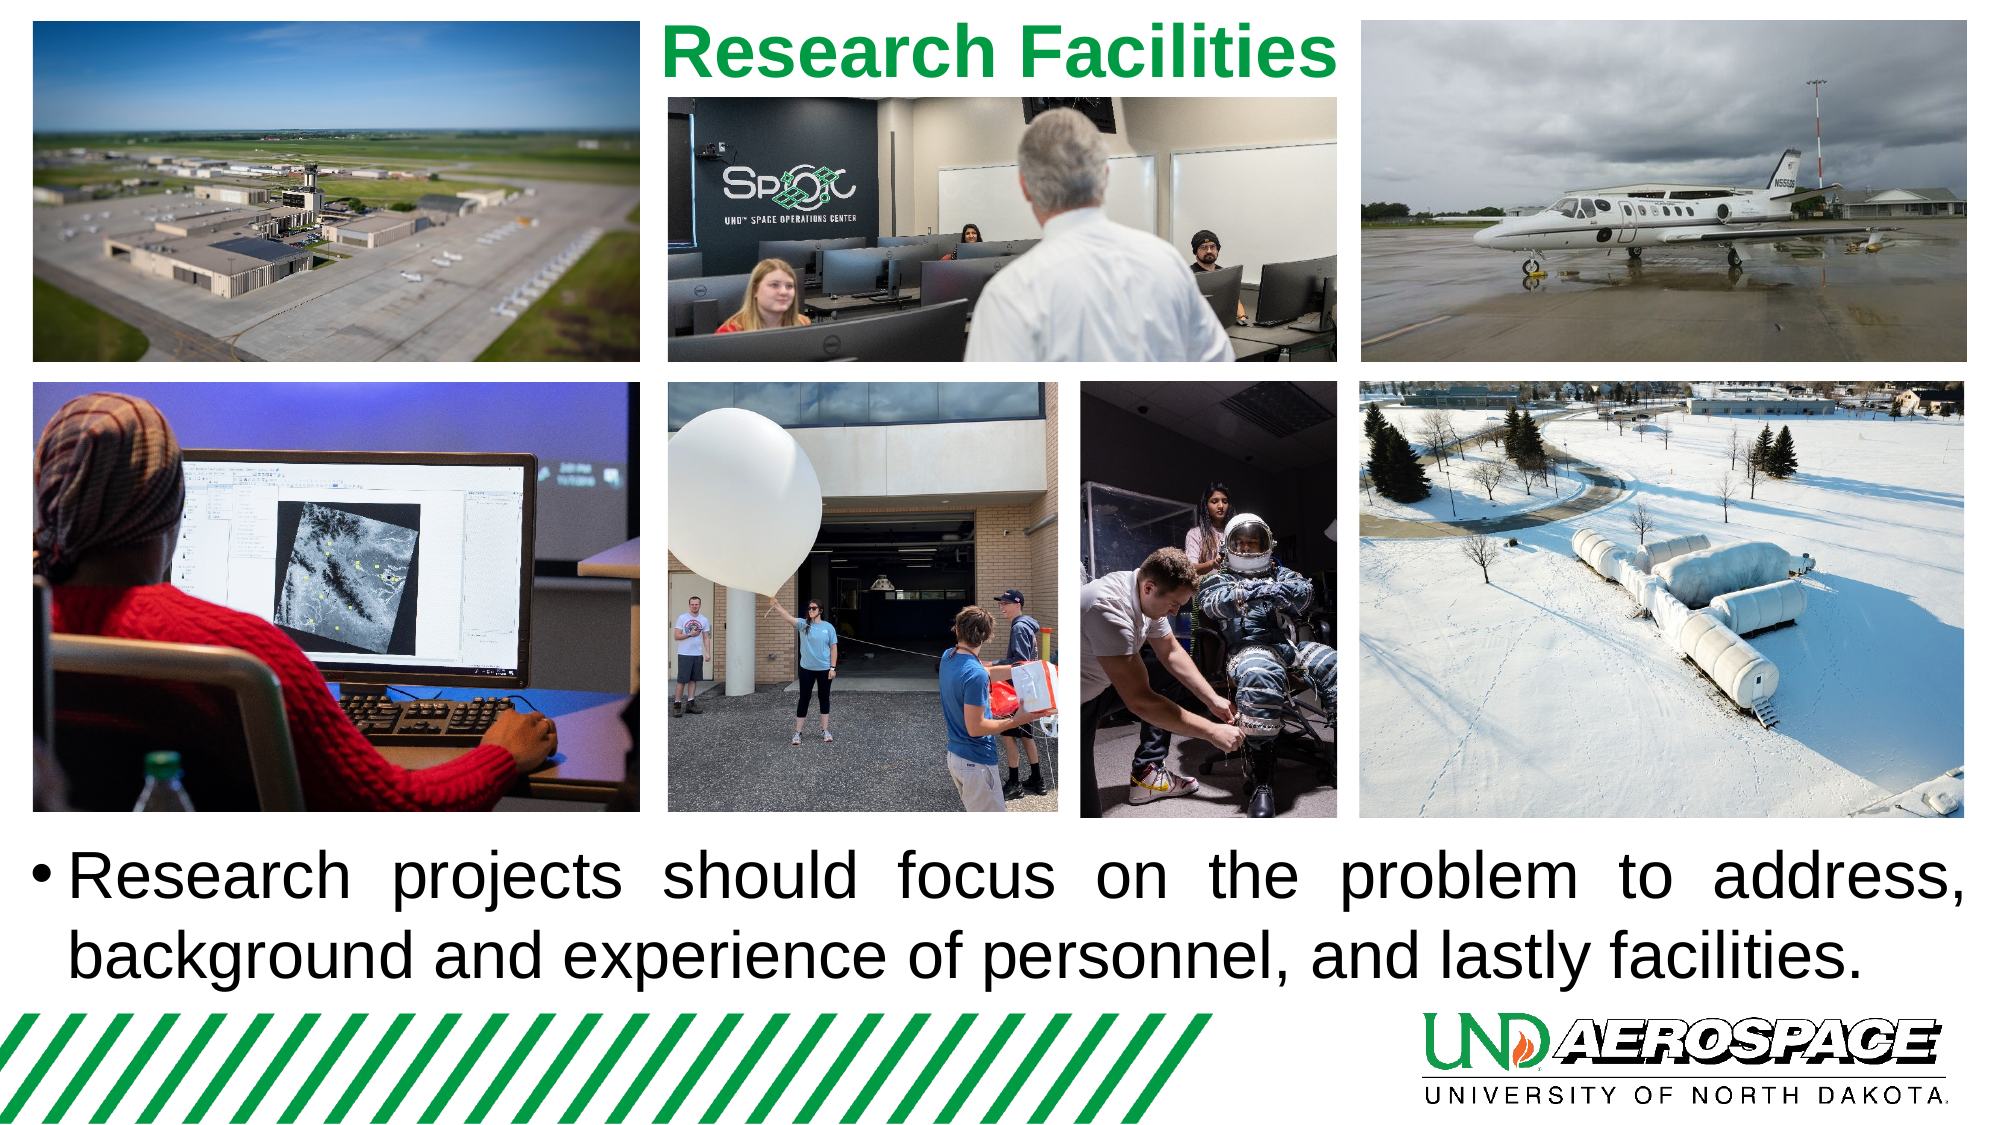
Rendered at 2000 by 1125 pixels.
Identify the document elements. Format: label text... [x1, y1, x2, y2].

text_box Research Facilities [0, 0, 2000, 96]
picture [667, 97, 1337, 362]
picture [1361, 20, 1967, 362]
picture [1359, 381, 1965, 818]
picture [0, 1013, 1213, 1124]
picture [1422, 1013, 1948, 1104]
text_box Research projects should focus on the problem to address, background and experience of personnel, and lastly facilities. [15, 824, 1986, 999]
picture [32, 382, 640, 812]
picture [667, 382, 1059, 812]
picture [1080, 381, 1338, 818]
picture [32, 21, 640, 362]
